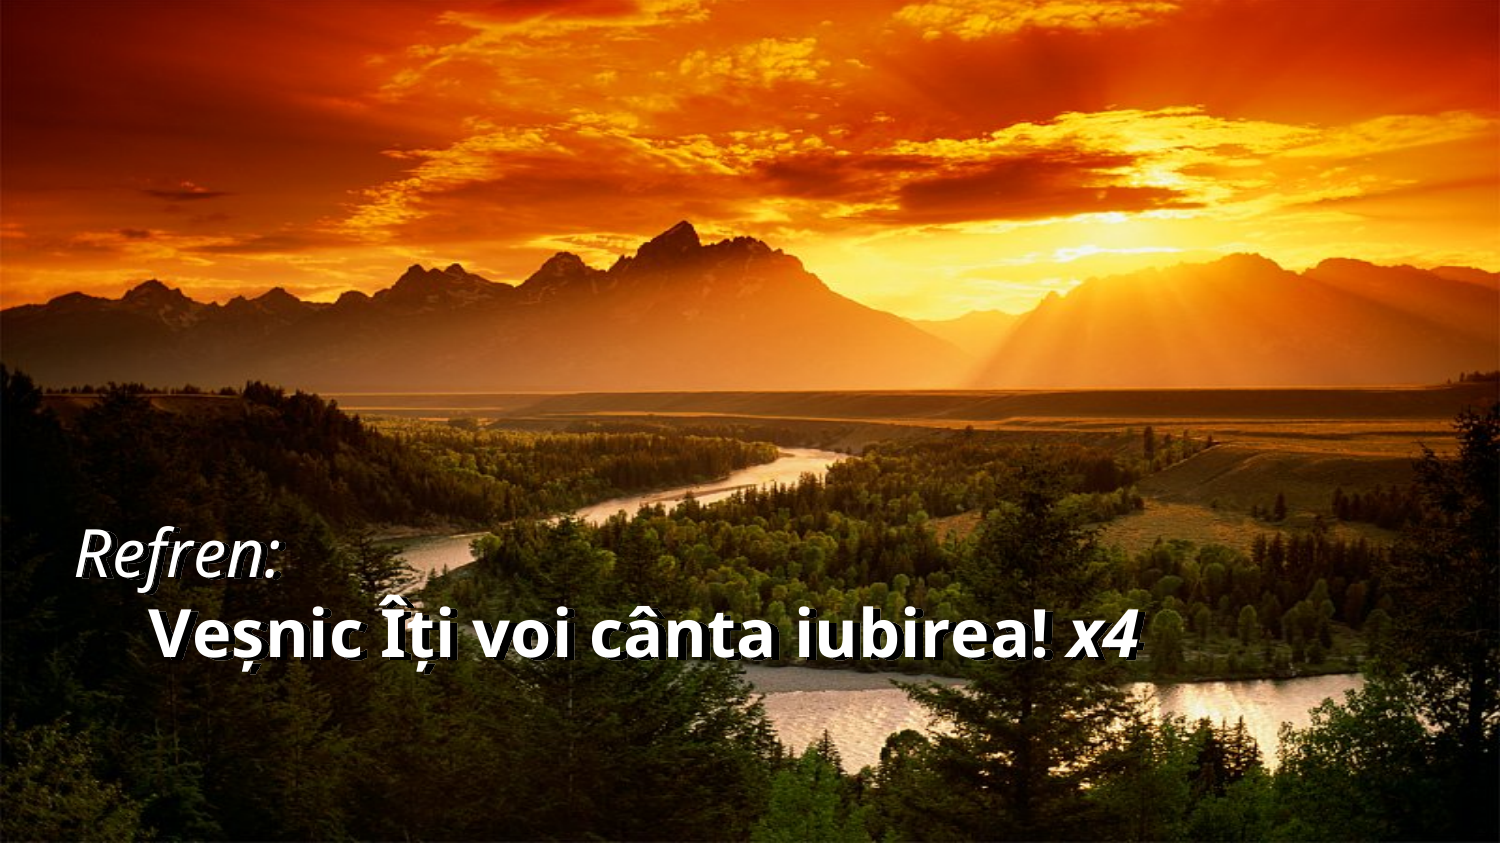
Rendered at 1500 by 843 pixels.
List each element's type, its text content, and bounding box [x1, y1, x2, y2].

text_box Refren: Veşnic Îţi voi cânta iubirea! x4 [59, 502, 1406, 679]
picture [0, 0, 1500, 843]
